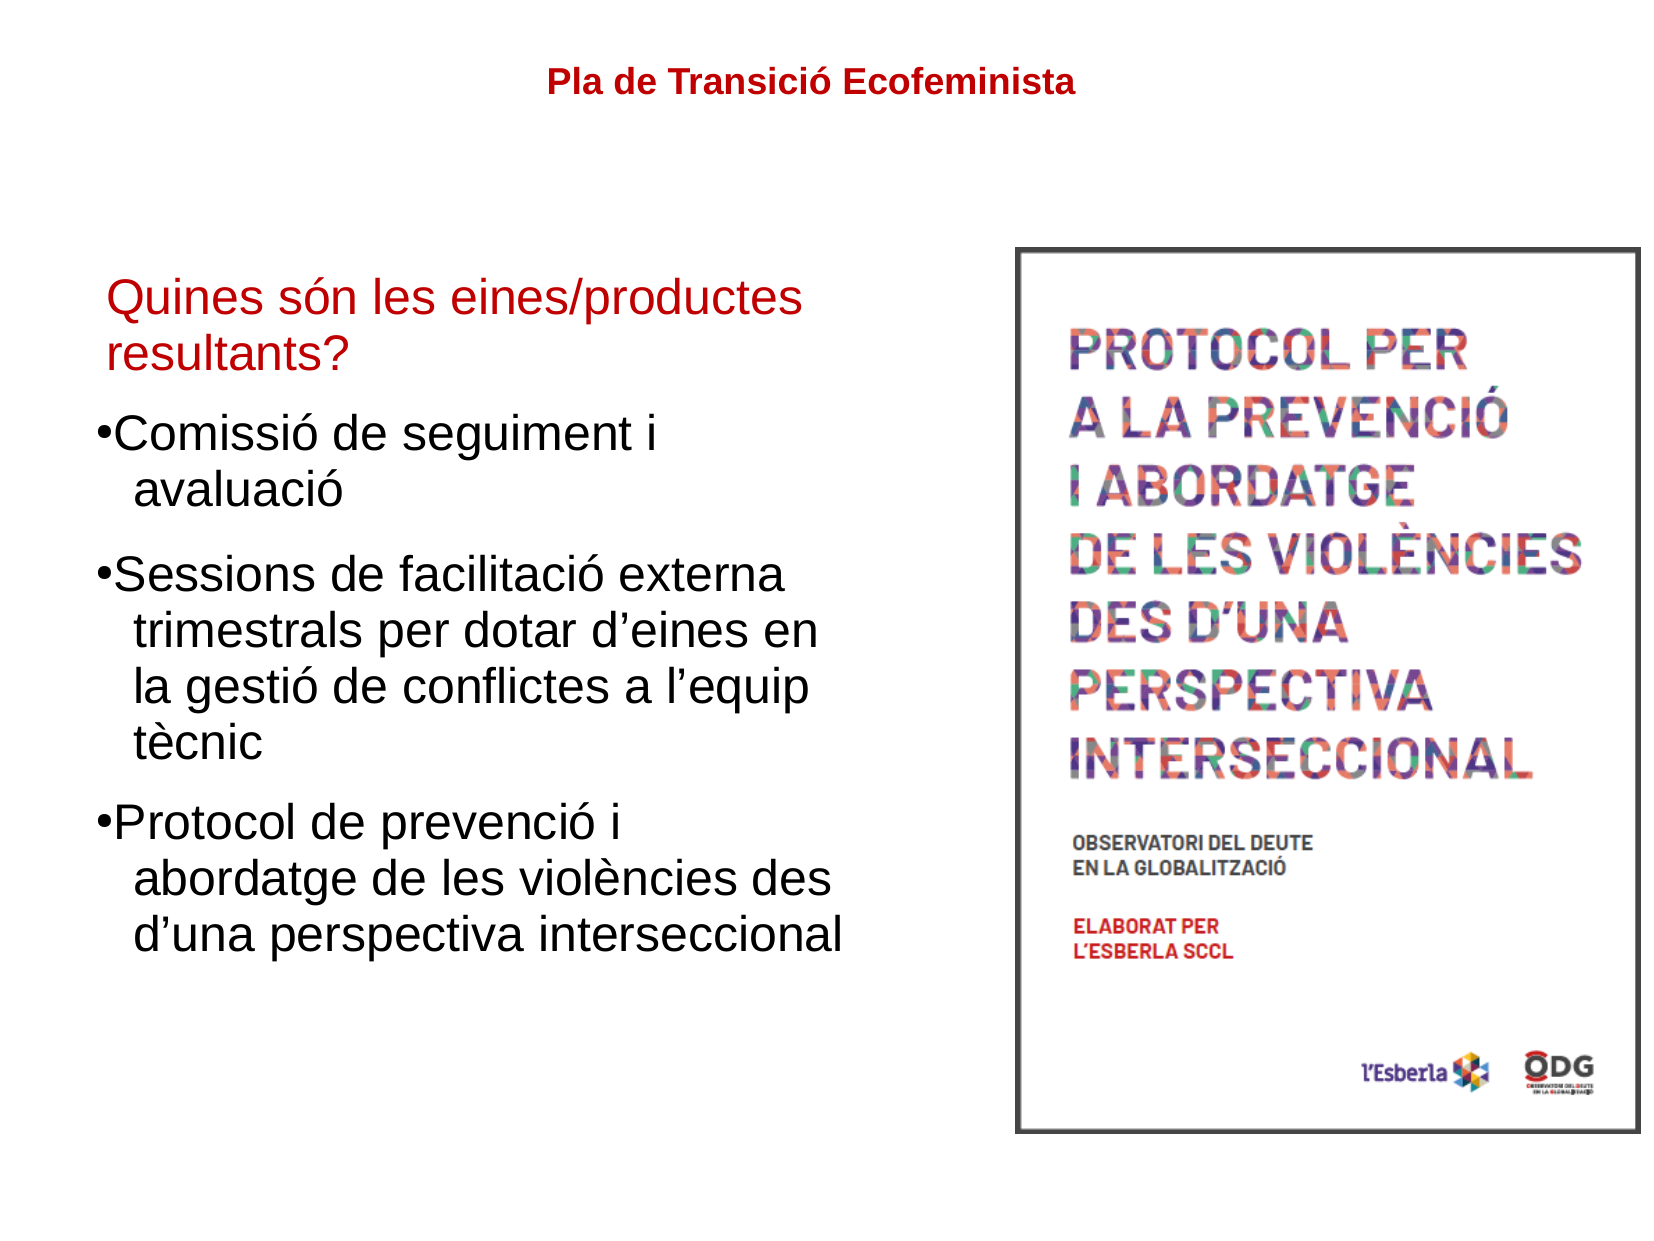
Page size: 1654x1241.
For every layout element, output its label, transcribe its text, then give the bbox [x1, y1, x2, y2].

text_box Pla de Transició Ecofeminista [332, 55, 1291, 253]
text_box Comissió de seguiment i avaluació Sessions de facilitació externa trimestrals per dotar d’eines en la gestió de conflictes a l’equip tècnic Protocol de prevenció i abordatge de les violències des d’una perspectiva interseccional [80, 398, 875, 1127]
text_box Quines són les eines/productes resultants? [91, 261, 1004, 370]
picture [1015, 247, 1641, 1134]
